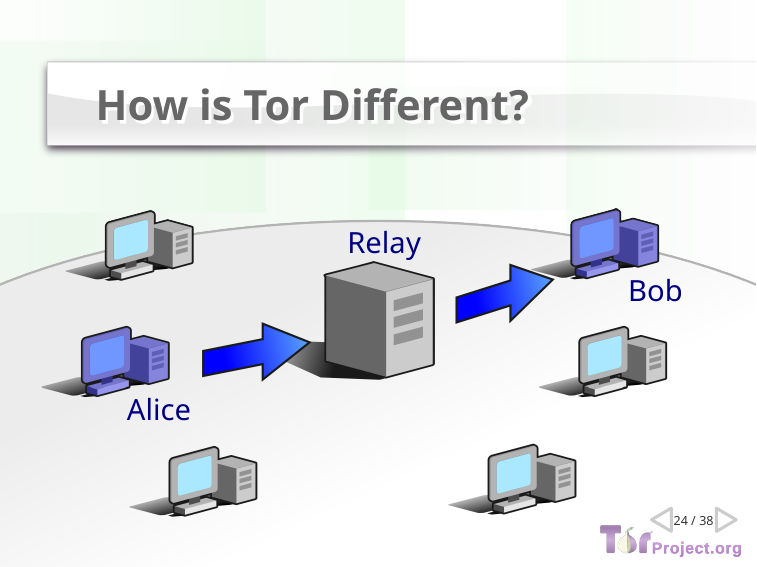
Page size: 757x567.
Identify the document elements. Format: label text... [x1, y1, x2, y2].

text_box How is Tor Different? [80, 61, 539, 147]
text_box <number> / 38 [618, 504, 756, 555]
text_box Alice [102, 382, 216, 432]
text_box Relay [300, 215, 469, 266]
text_box [716, 508, 737, 532]
picture [0, 0, 757, 567]
text_box Bob [599, 262, 712, 313]
text_box [651, 508, 672, 532]
